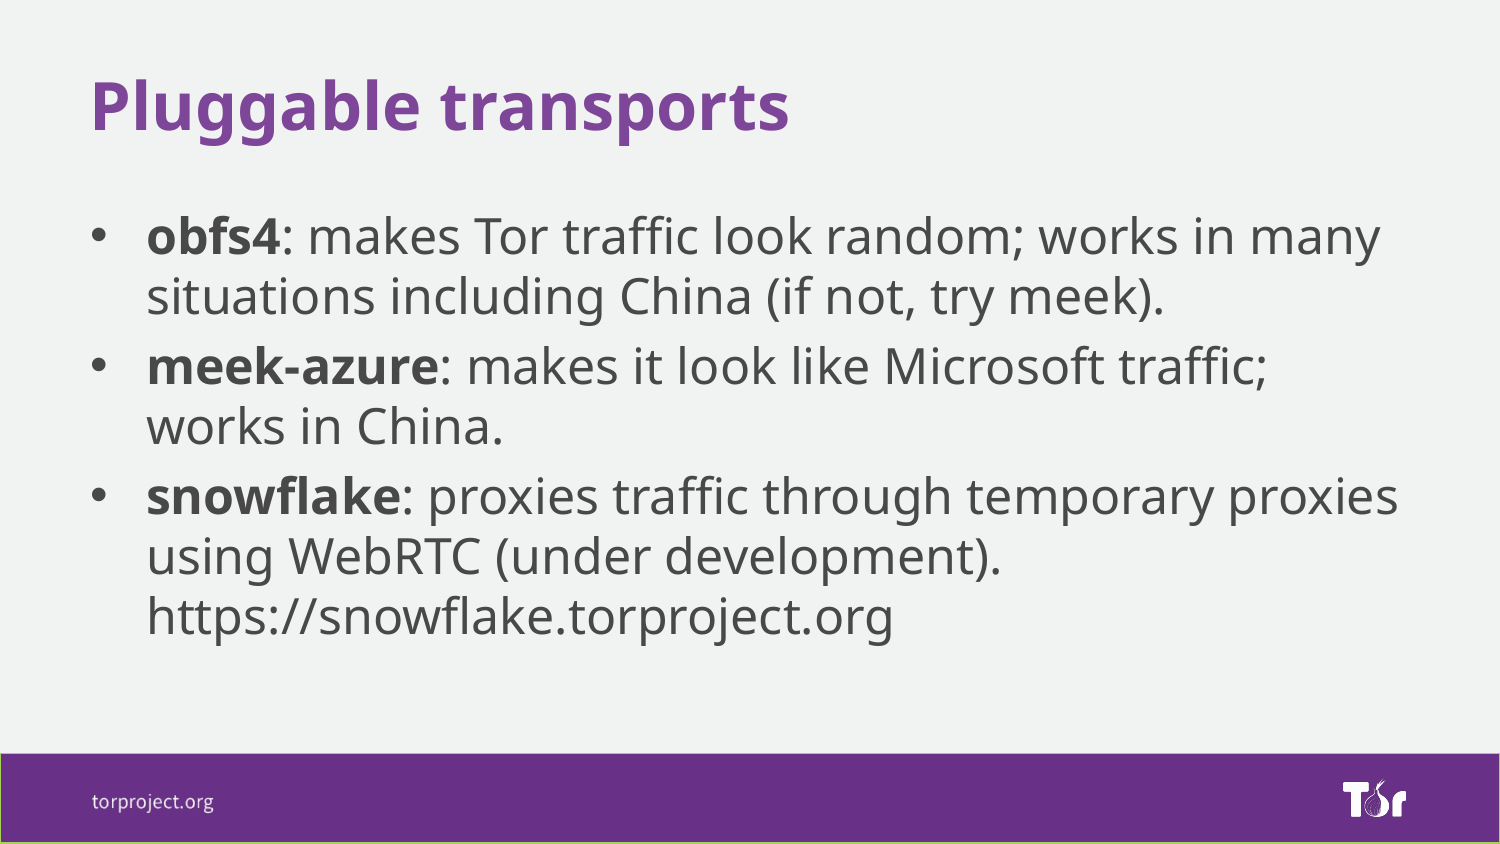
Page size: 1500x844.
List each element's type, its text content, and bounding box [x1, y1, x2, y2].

picture [1343, 778, 1406, 817]
picture [75, 780, 604, 821]
text_box obfs4: makes Tor traffic look random; works in many situations including China (if not, try meek). meek-azure: makes it look like Microsoft traffic; works in China. snowflake: proxies traffic through temporary proxies using WebRTC (under development). https://snowflake.torproject.org [75, 196, 1425, 754]
text_box Pluggable transports [75, 33, 1425, 174]
